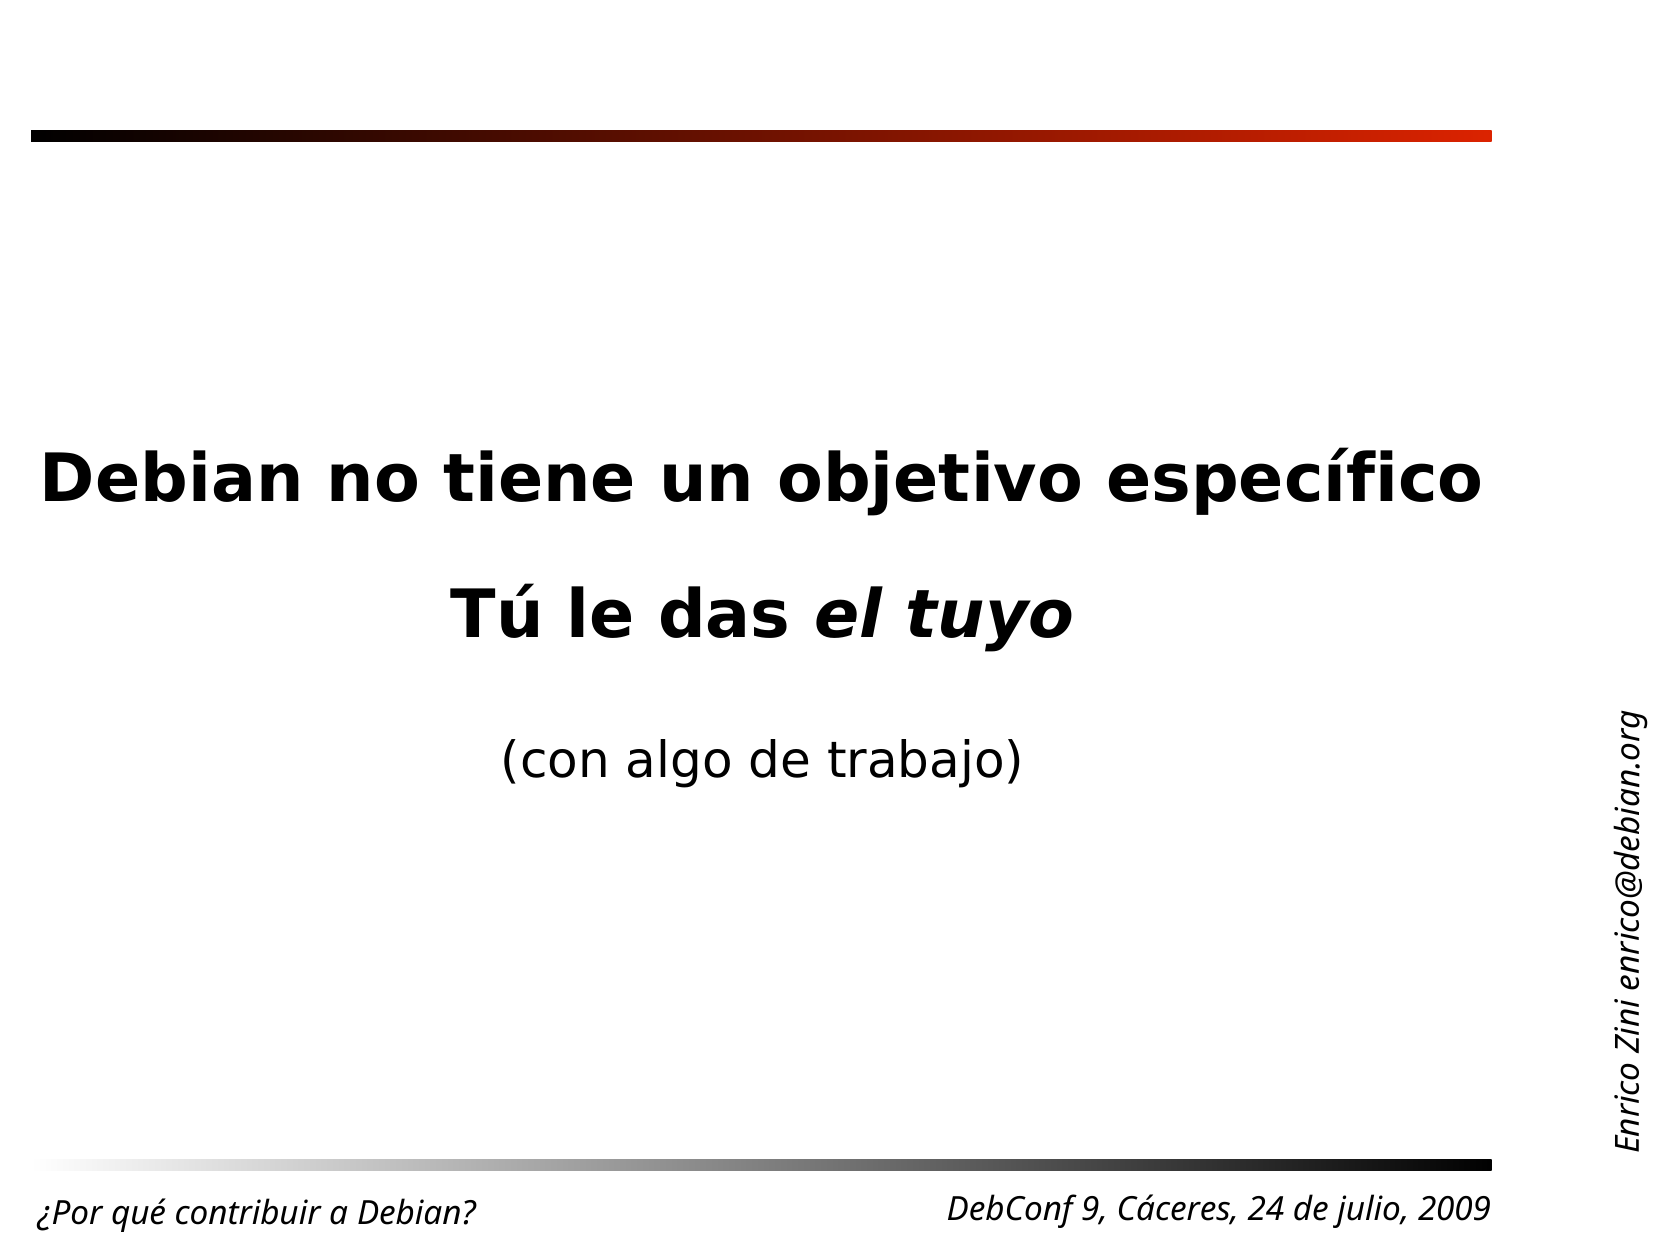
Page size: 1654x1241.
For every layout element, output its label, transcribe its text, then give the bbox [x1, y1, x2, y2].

text_box Debian no tiene un objetivo específico Tú le das el tuyo (con algo de trabajo) [30, 439, 1495, 790]
